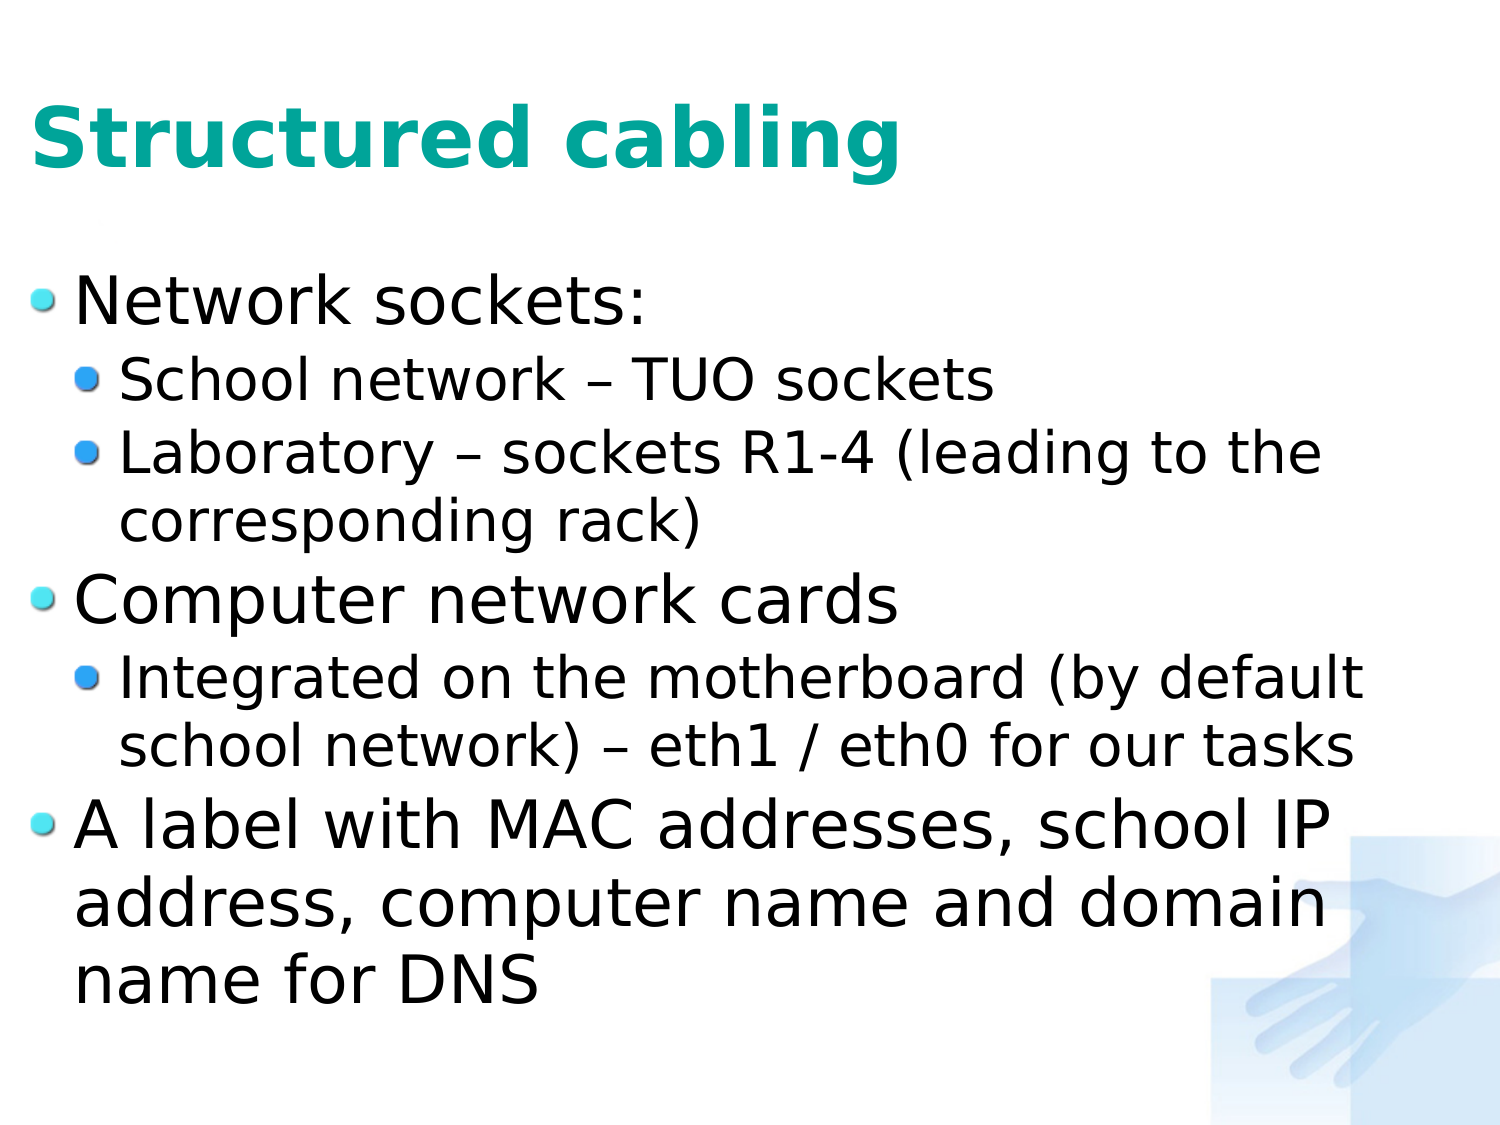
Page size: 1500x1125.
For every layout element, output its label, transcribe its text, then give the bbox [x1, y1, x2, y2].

list Network sockets: School network – TUO sockets Laboratory – sockets R1-4 (leading to the corresponding rack) Computer network cards Integrated on the motherboard (by default school network) – eth1 / eth0 for our tasks A label with MAC addresses, school IP address, computer name and domain name for DNS [29, 262, 1477, 1093]
title Structured cabling [29, 21, 1477, 257]
picture [0, 0, 1500, 1125]
